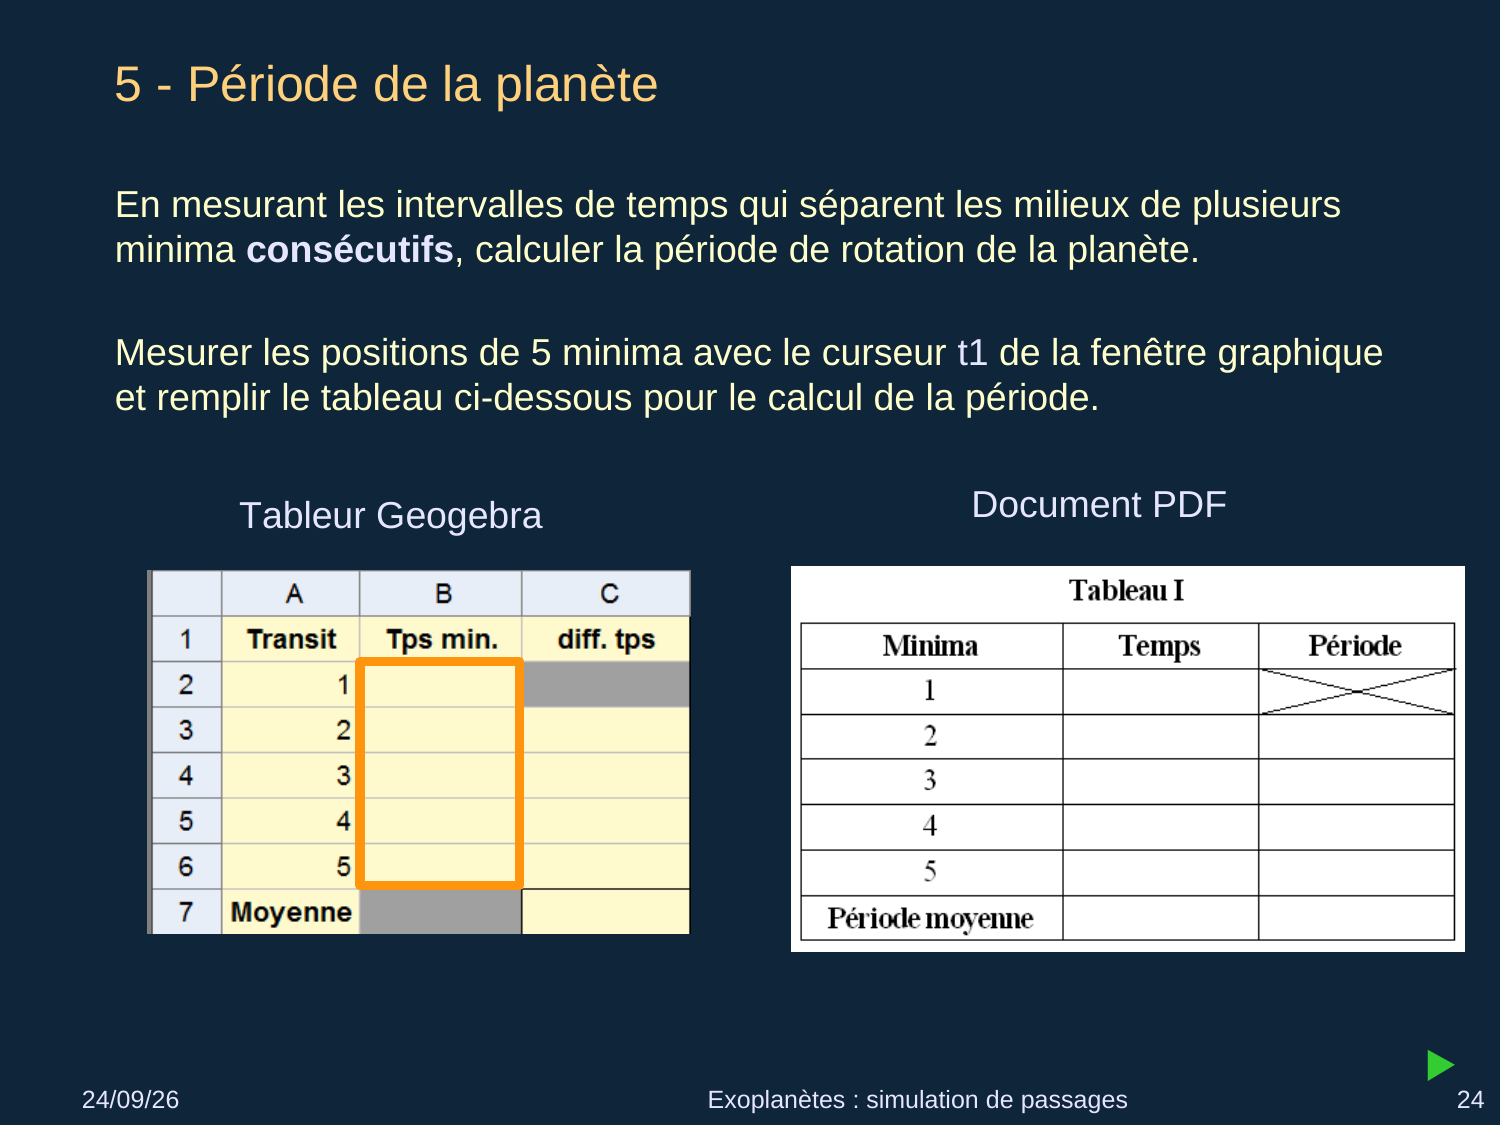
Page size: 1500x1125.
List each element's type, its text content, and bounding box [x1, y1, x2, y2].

text_box En mesurant les intervalles de temps qui séparent les milieux de plusieurs minima consécutifs, calculer la période de rotation de la planète. [100, 172, 1424, 279]
picture [791, 566, 1465, 952]
picture [147, 570, 691, 934]
text_box Mesurer les positions de 5 minima avec le curseur t1 de la fenêtre graphique et remplir le tableau ci-dessous pour le calcul de la période. [100, 320, 1400, 426]
text_box Document PDF [956, 472, 1243, 533]
text_box 5 - Période de la planète [100, 44, 675, 120]
text_box  [1409, 1034, 1475, 1096]
text_box Tableur Geogebra [224, 483, 554, 544]
